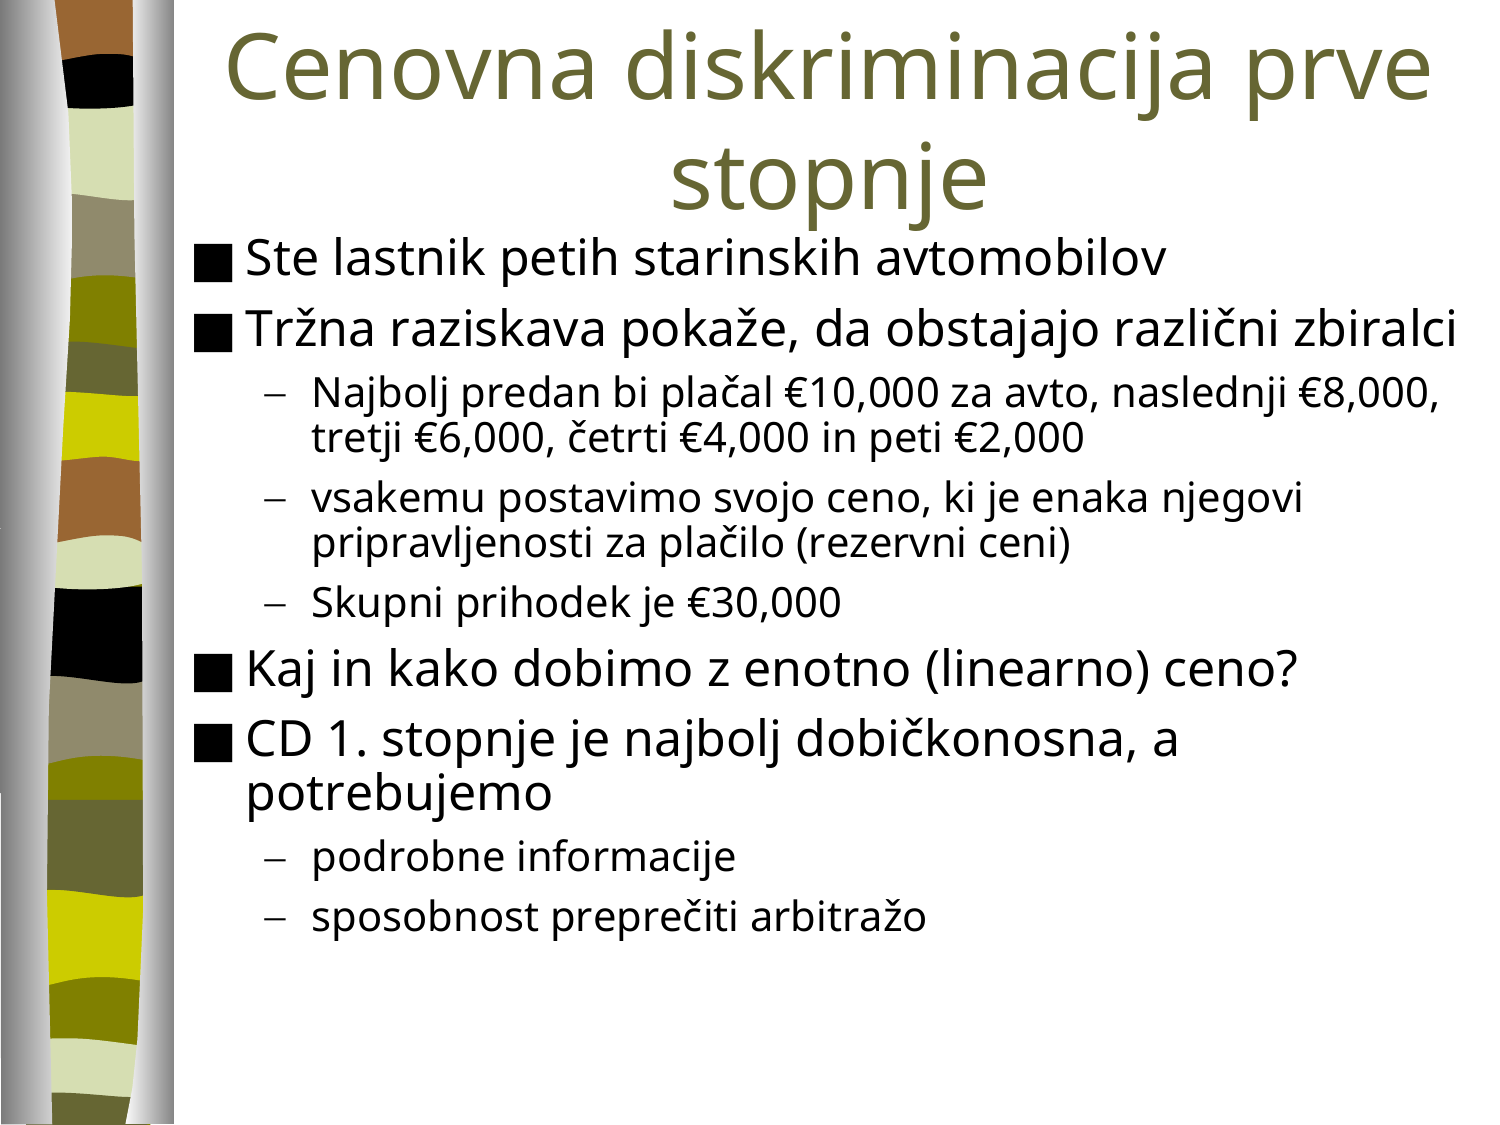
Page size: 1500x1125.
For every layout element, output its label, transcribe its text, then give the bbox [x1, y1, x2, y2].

title Cenovna diskriminacija prve stopnje [192, 0, 1468, 236]
list Ste lastnik petih starinskih avtomobilov Tržna raziskava pokaže, da obstajajo različni zbiralci Najbolj predan bi plačal €10,000 za avto, naslednji €8,000, tretji €6,000, četrti €4,000 in peti €2,000 vsakemu postavimo svojo ceno, ki je enaka njegovi pripravljenosti za plačilo (rezervni ceni) Skupni prihodek je €30,000 Kaj in kako dobimo z enotno (linearno) ceno? CD 1. stopnje je najbolj dobičkonosna, a potrebujemo podrobne informacije sposobnost preprečiti arbitražo [174, 224, 1500, 988]
